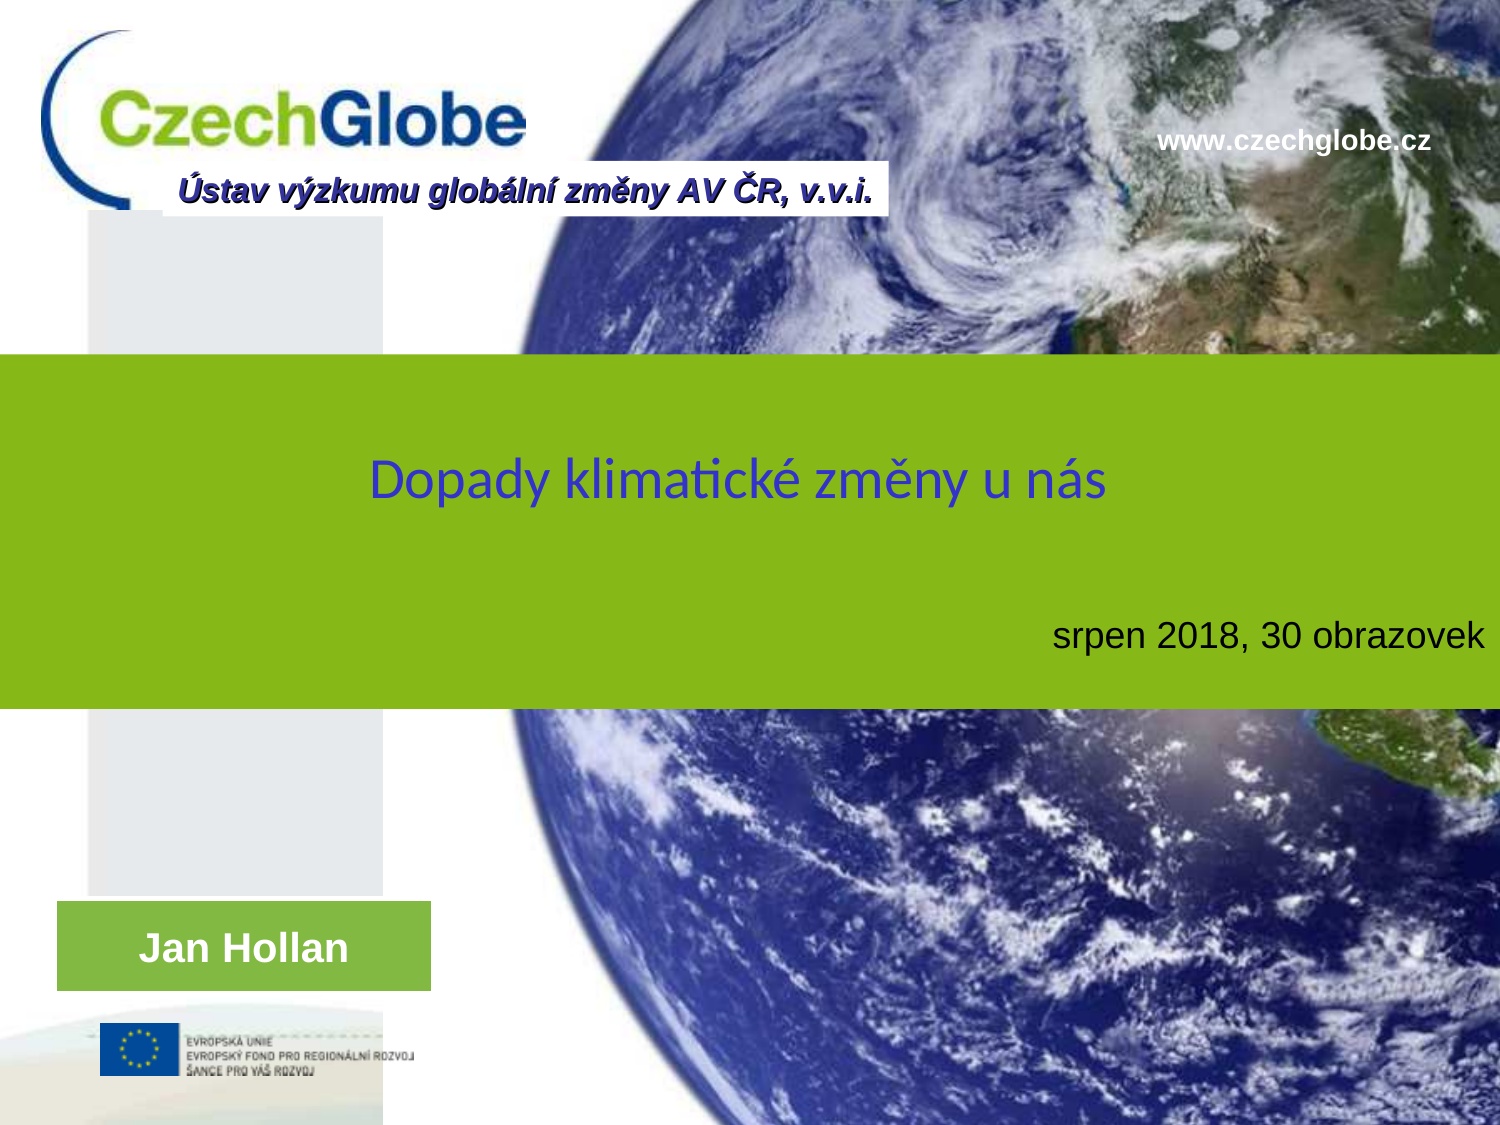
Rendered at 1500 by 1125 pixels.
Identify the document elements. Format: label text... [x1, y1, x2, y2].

text_box Ústav výzkumu globální změny AV ČR, v.v.i. [162, 160, 889, 217]
text_box [0, 354, 1500, 709]
title Dopady klimatické změny u nás [59, 354, 1418, 596]
text_box srpen 2018, 30 obrazovek [287, 603, 1500, 709]
text_box Jan Hollan [55, 898, 433, 994]
picture [0, 0, 1500, 354]
text_box www.czechglobe.cz [971, 113, 1447, 192]
picture [0, 709, 1500, 1125]
